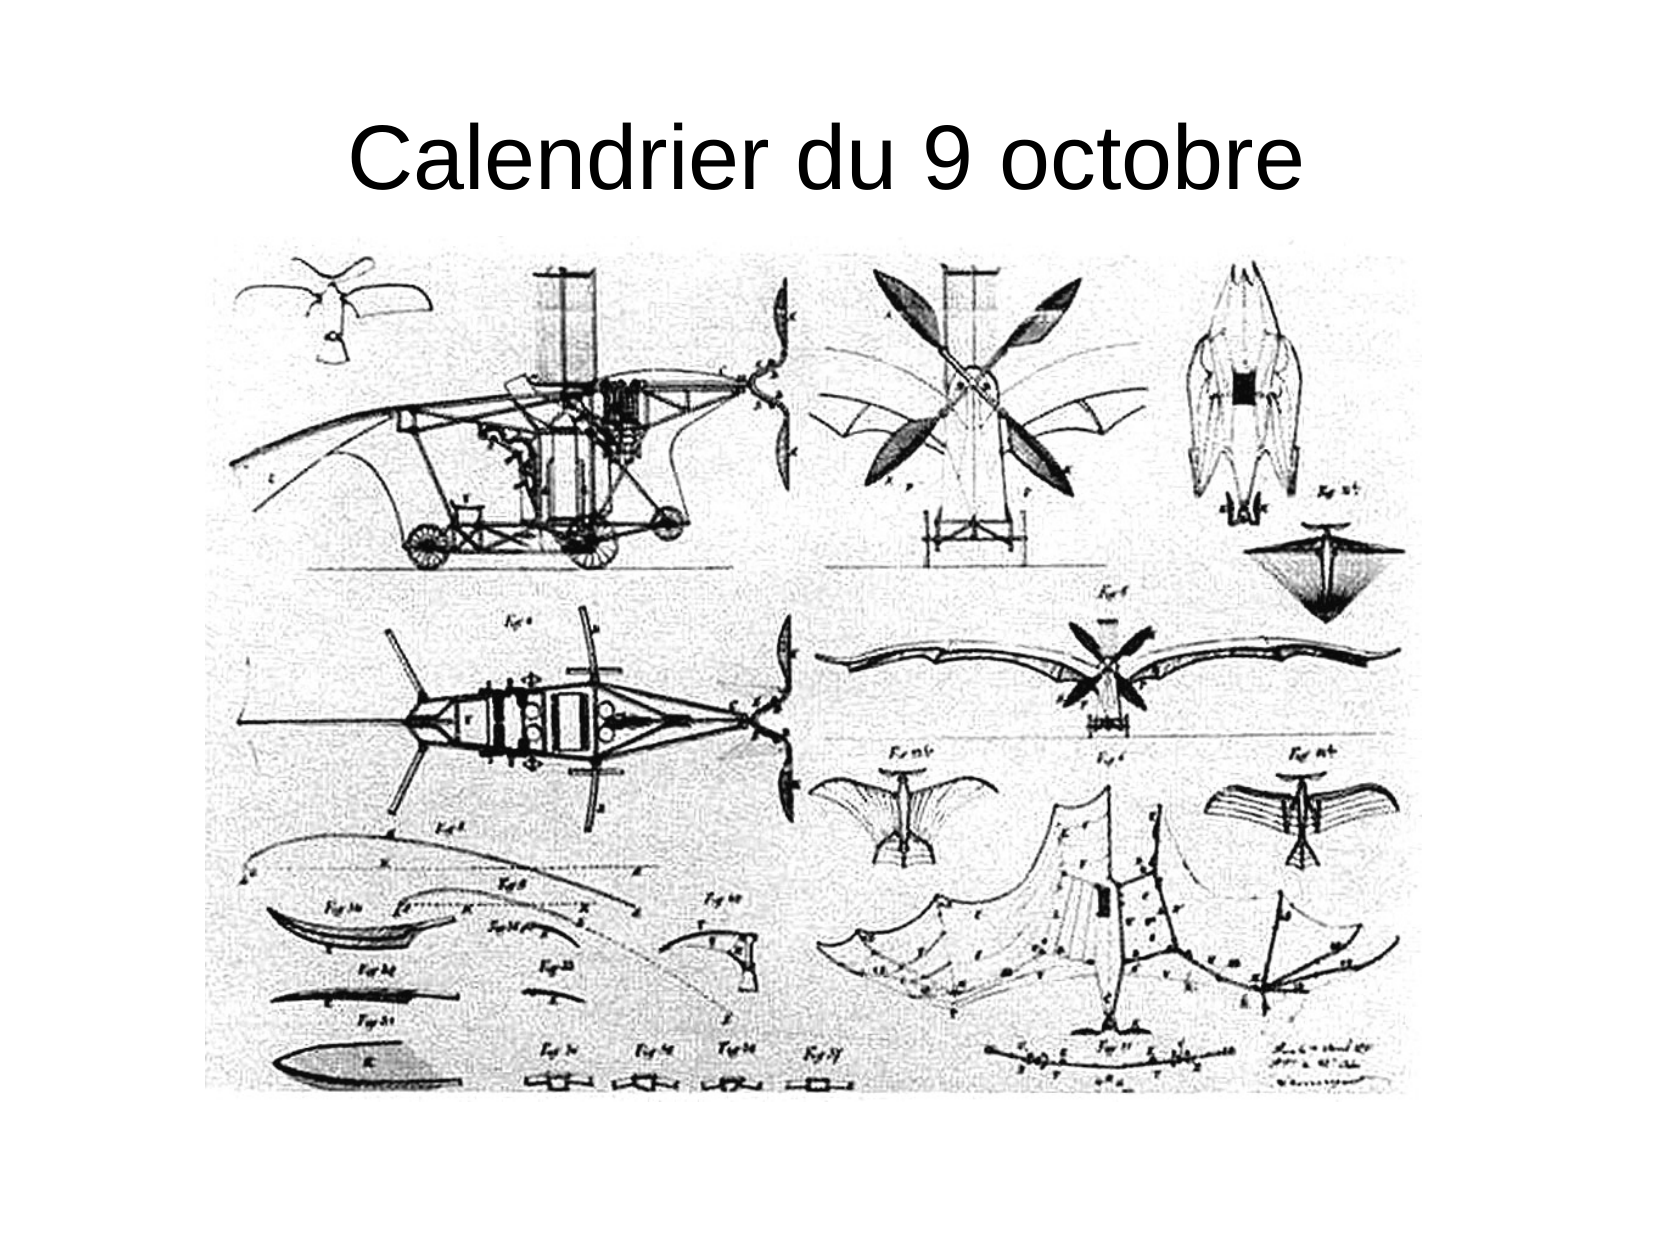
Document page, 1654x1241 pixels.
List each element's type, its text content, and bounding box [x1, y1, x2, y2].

picture [205, 236, 1422, 1102]
title Calendrier du 9 octobre [82, 49, 1571, 257]
